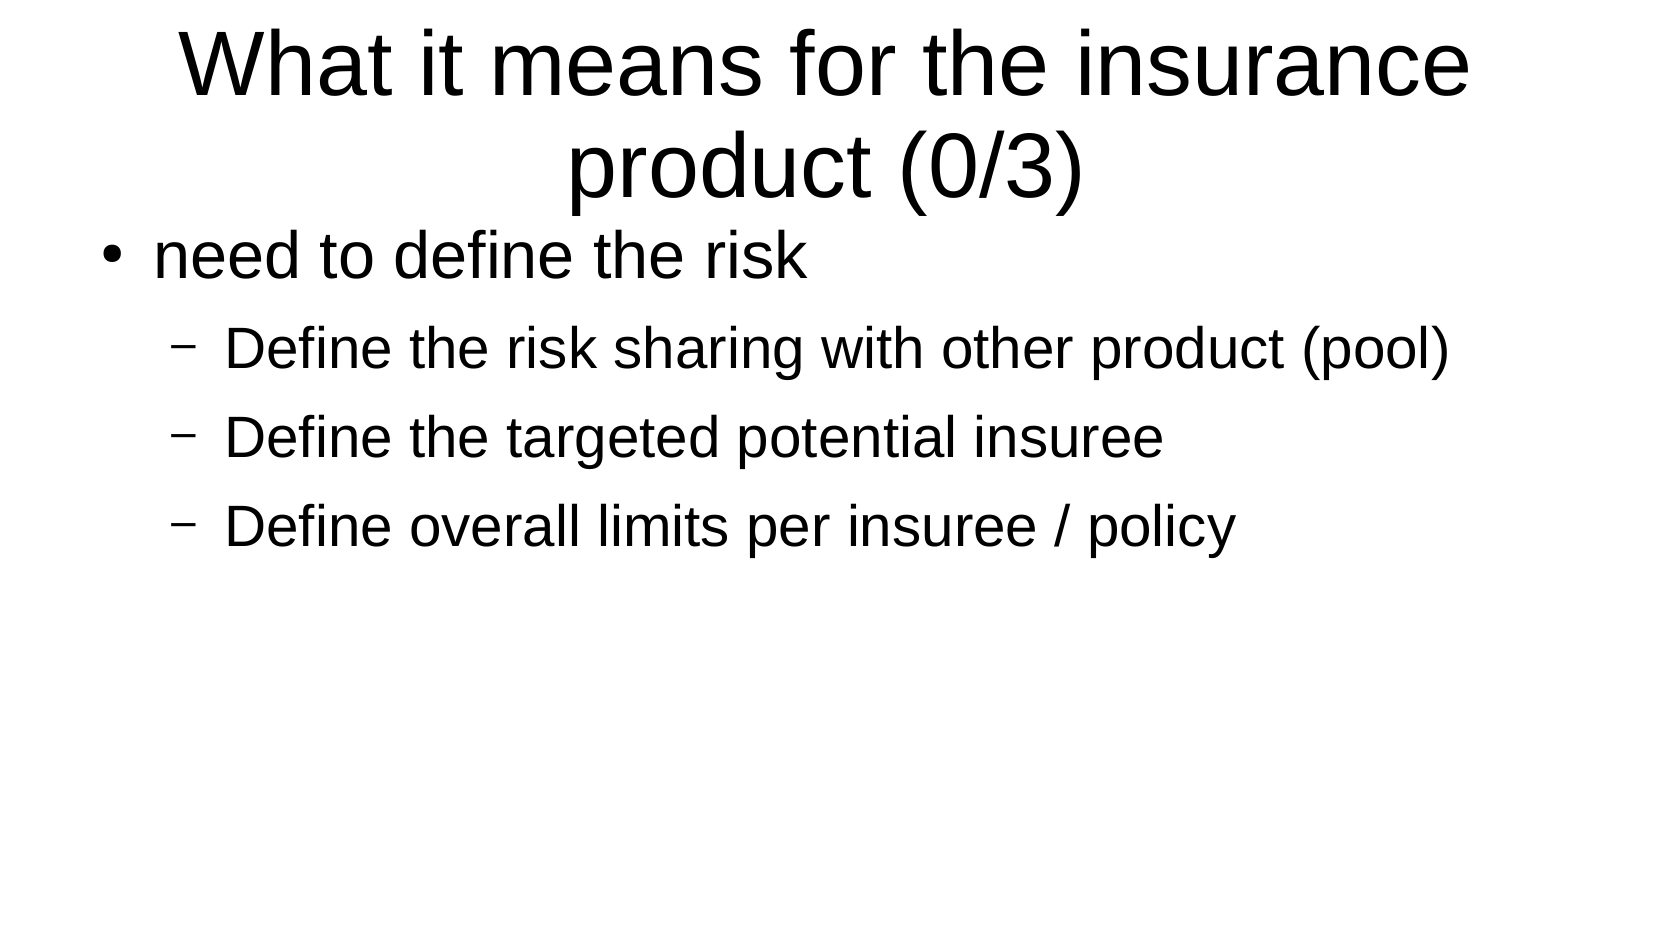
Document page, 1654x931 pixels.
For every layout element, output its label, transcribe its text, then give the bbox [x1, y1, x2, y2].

list need to define the risk Define the risk sharing with other product (pool) Define the targeted potential insuree Define overall limits per insuree / policy [82, 217, 1571, 758]
title What it means for the insurance product (0/3) [82, 12, 1571, 217]
